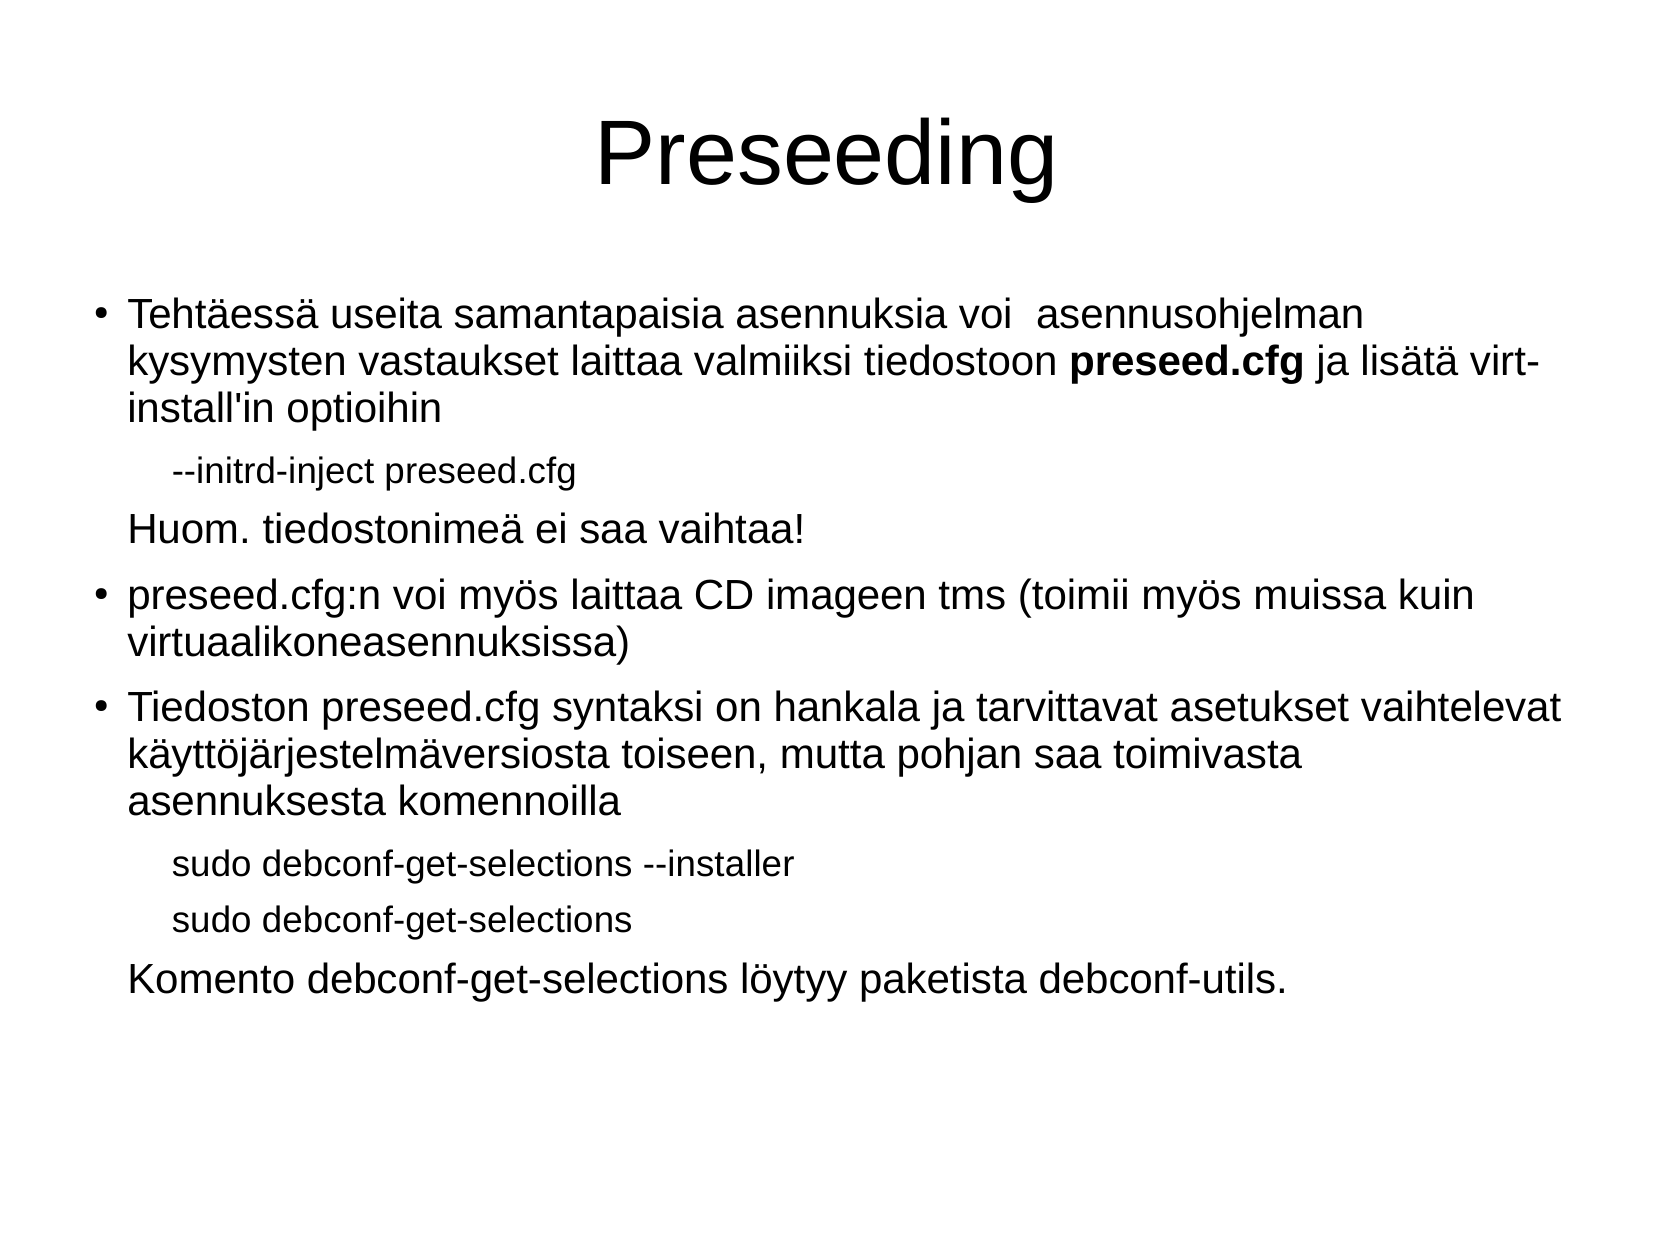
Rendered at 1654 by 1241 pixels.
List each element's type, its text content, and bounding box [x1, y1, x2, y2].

list Tehtäessä useita samantapaisia asennuksia voi asennusohjelman kysymysten vastaukset laittaa valmiiksi tiedostoon preseed.cfg ja lisätä virt-install'in optioihin --initrd-inject preseed.cfg Huom. tiedostonimeä ei saa vaihtaa! preseed.cfg:n voi myös laittaa CD imageen tms (toimii myös muissa kuin virtuaalikoneasennuksissa) Tiedoston preseed.cfg syntaksi on hankala ja tarvittavat asetukset vaihtelevat käyttöjärjestelmäversiosta toiseen, mutta pohjan saa toimivasta asennuksesta komennoilla sudo debconf-get-selections --installer sudo debconf-get-selections Komento debconf-get-selections löytyy paketista debconf-utils. [82, 290, 1571, 1010]
title Preseeding [82, 49, 1571, 257]
